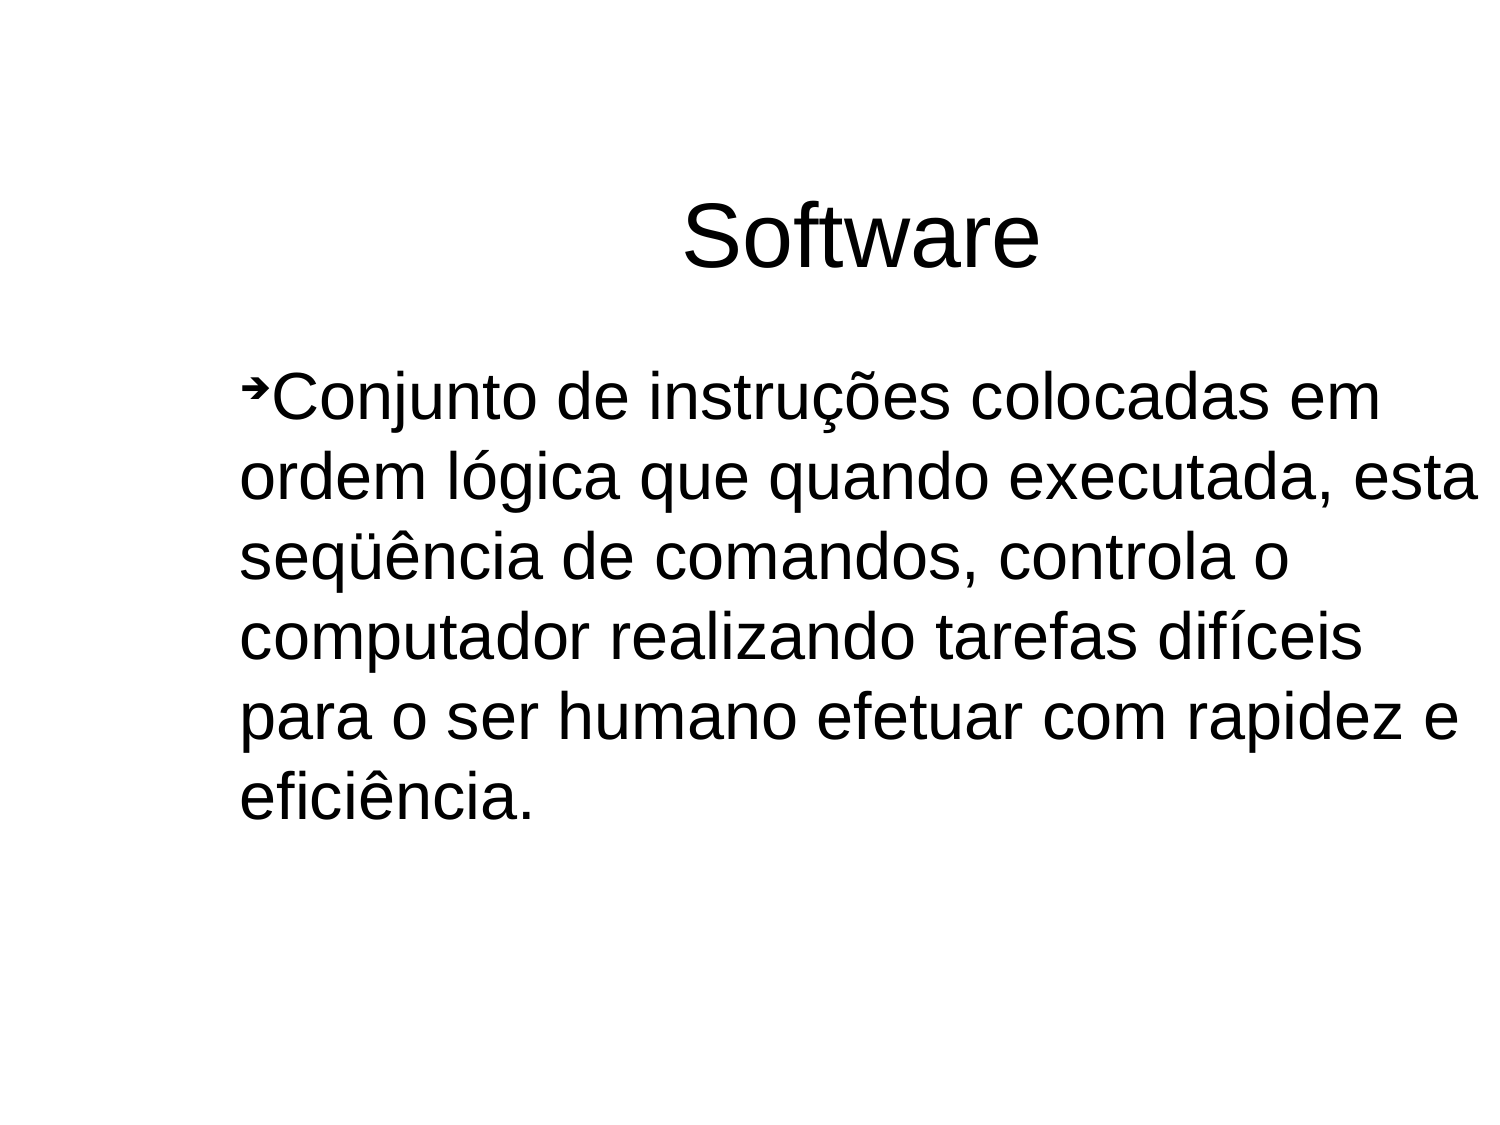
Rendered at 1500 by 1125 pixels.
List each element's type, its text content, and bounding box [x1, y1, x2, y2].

list Conjunto de instruções colocadas em ordem lógica que quando executada, esta seqüência de comandos, controla o computador realizando tarefas difíceis para o ser humano efetuar com rapidez e eficiência. [225, 344, 1500, 1020]
title Software [225, 137, 1500, 325]
